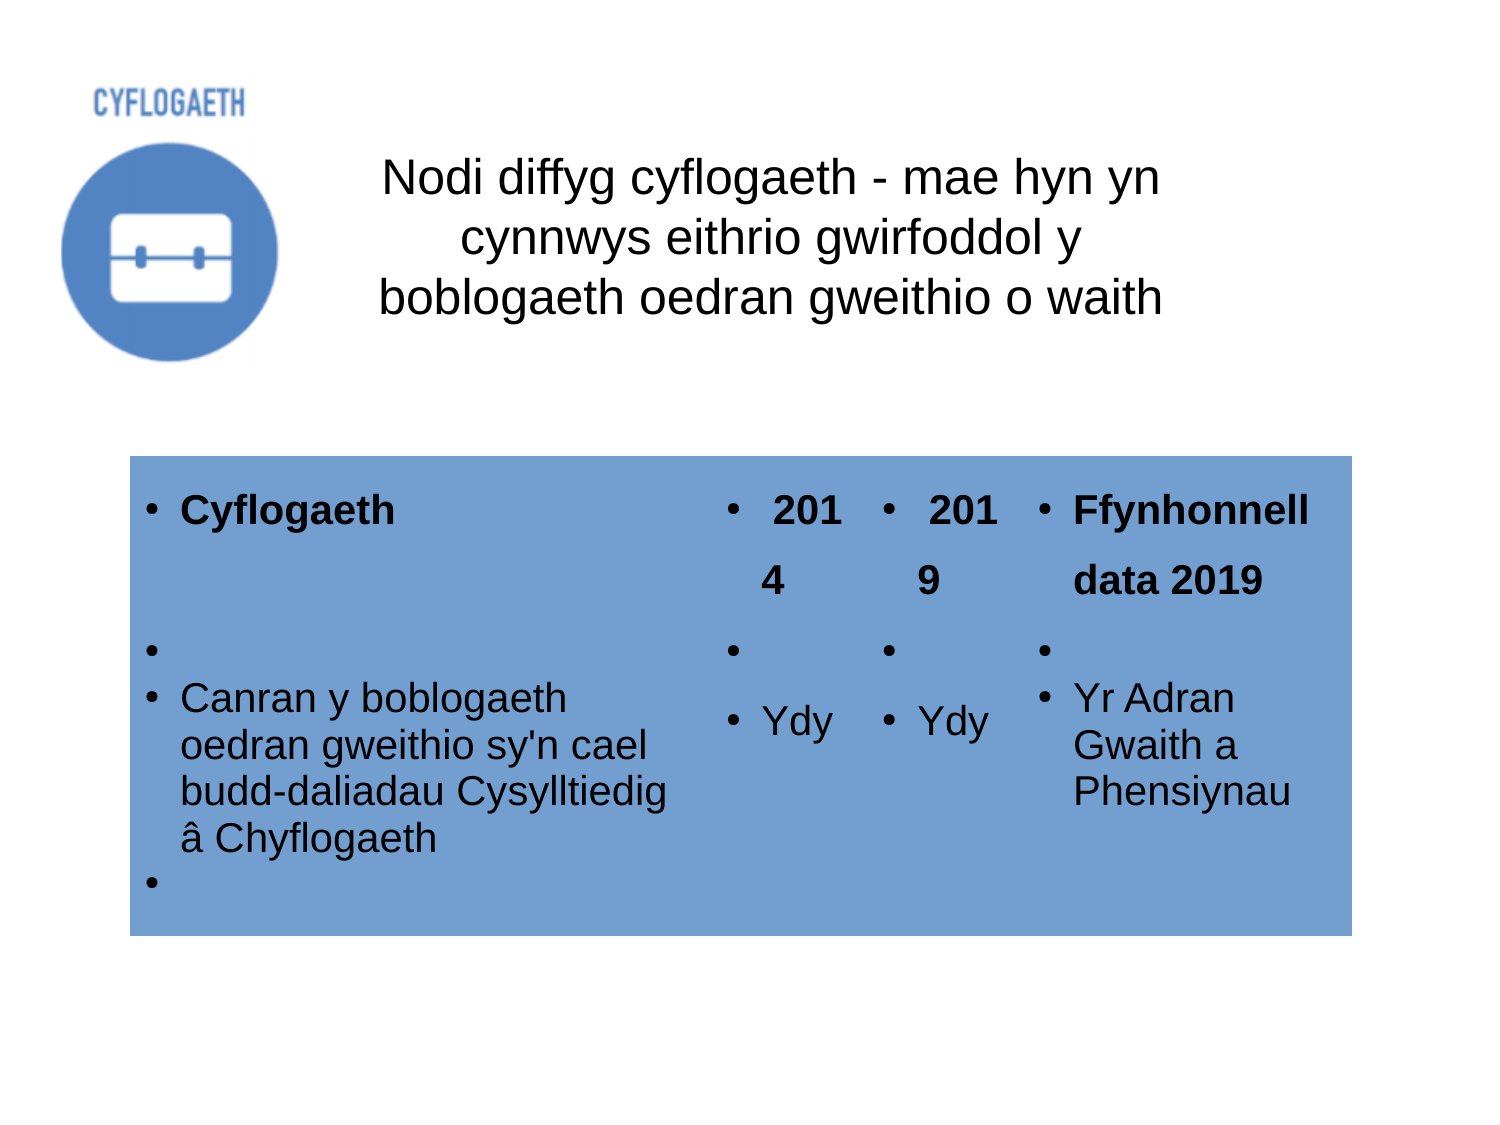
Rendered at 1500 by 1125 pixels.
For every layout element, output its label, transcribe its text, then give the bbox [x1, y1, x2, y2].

table_cell Ydy [867, 621, 1023, 936]
table_cell Ydy [711, 621, 867, 936]
table_header Ffynhonnell data 2019 [1023, 456, 1352, 621]
text_box Nodi diffyg cyflogaeth - mae hyn yn cynnwys eithrio gwirfoddol y boblogaeth oedran gweithio o waith [346, 137, 1197, 332]
table_cell Yr Adran Gwaith a Phensiynau [1023, 621, 1352, 936]
table_cell Canran y boblogaeth oedran gweithio sy'n cael budd-daliadau Cysylltiedig â Chyflogaeth [130, 621, 711, 936]
picture [61, 74, 283, 368]
table_header 2019 [867, 456, 1023, 621]
table_header 2014 [711, 456, 867, 621]
table_header Cyflogaeth [130, 456, 711, 621]
